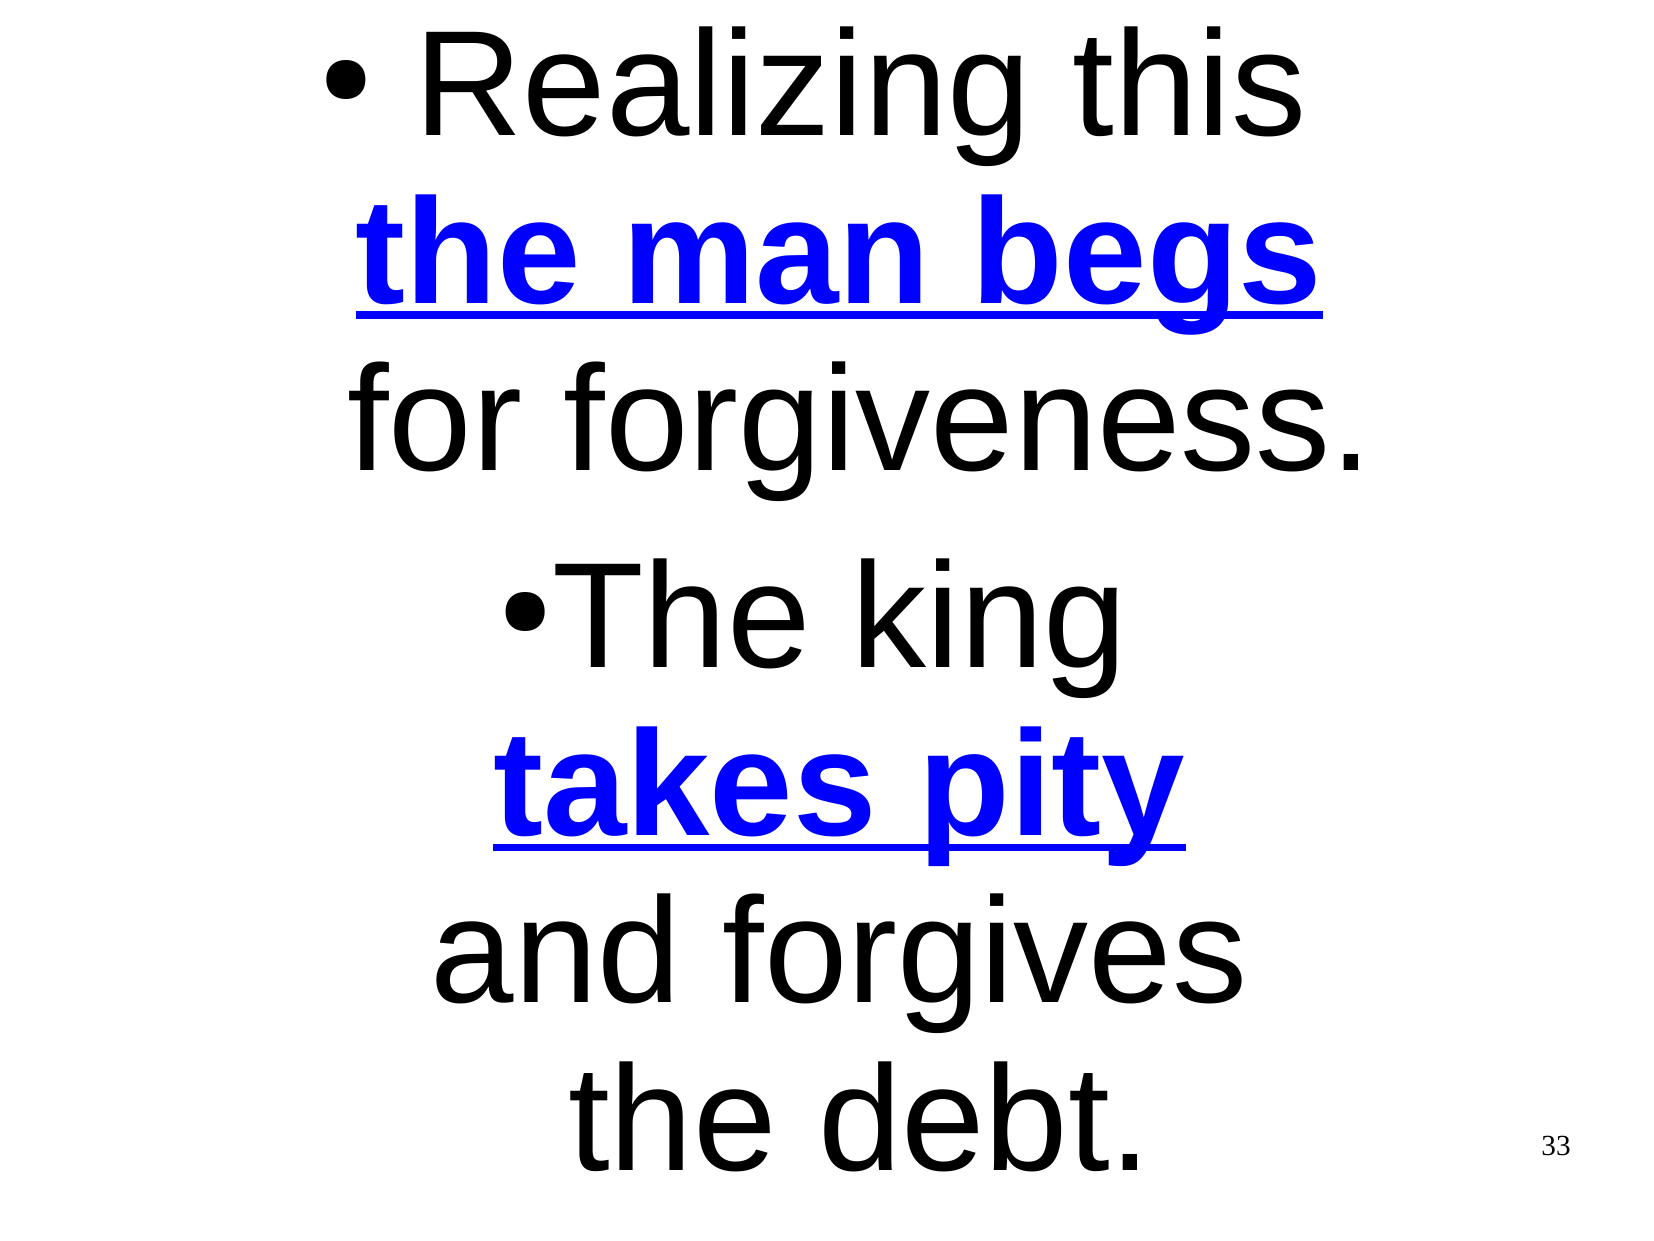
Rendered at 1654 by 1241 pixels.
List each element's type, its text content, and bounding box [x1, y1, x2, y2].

list Realizing this the man begs for forgiveness. The king takes pity and forgives the debt. [0, 0, 1651, 1238]
